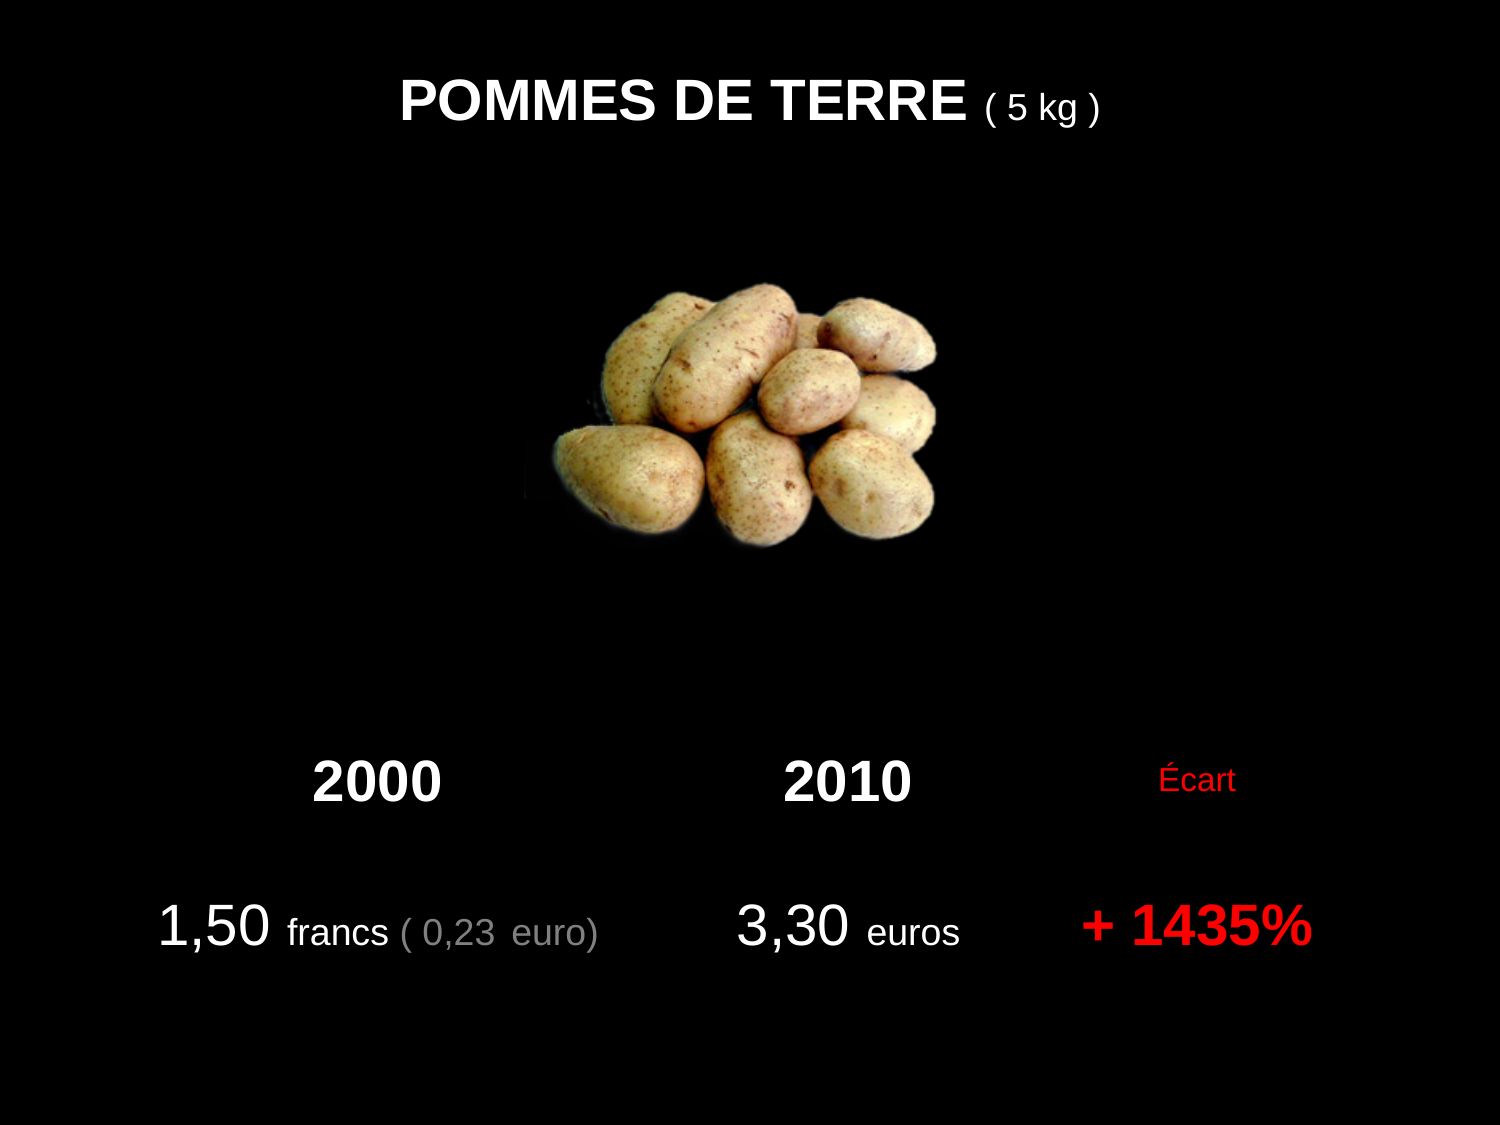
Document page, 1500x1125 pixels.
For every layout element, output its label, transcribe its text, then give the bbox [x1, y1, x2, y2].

table_cell 3,30 euros [632, 821, 1065, 1023]
table_header Écart [1065, 735, 1329, 821]
text_box POMMES DE TERRE ( 5 kg ) [253, 54, 1247, 141]
table_header 2000 [124, 735, 632, 821]
table_cell + 1435% [1065, 821, 1329, 1023]
table_cell 1,50 francs ( 0,23 euro) [124, 821, 632, 1023]
picture [524, 243, 976, 582]
table_header 2010 [632, 735, 1065, 821]
